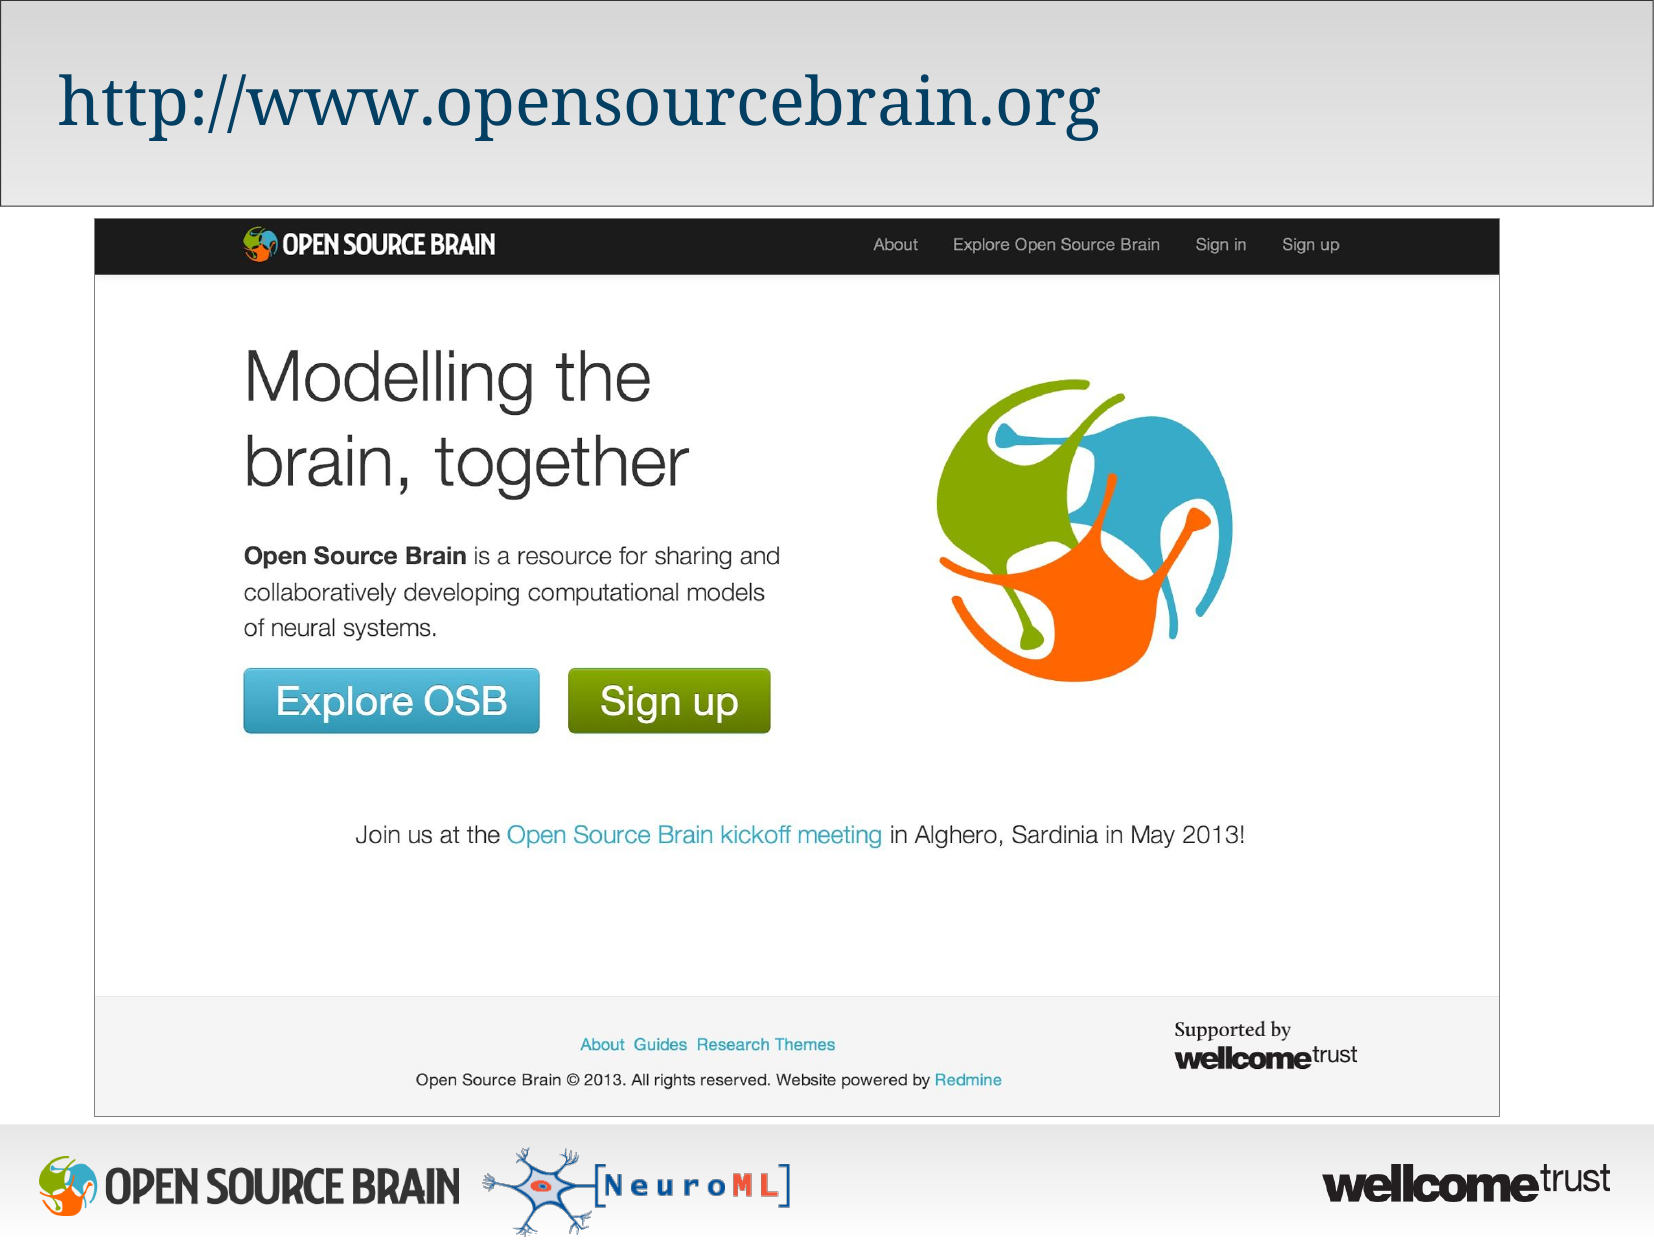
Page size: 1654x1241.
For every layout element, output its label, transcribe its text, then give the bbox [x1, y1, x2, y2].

text_box [94, 218, 1500, 1117]
picture [1322, 1164, 1610, 1202]
picture [482, 1147, 790, 1237]
text_box http://www.opensourcebrain.org [59, 29, 1594, 177]
picture [39, 1156, 459, 1216]
